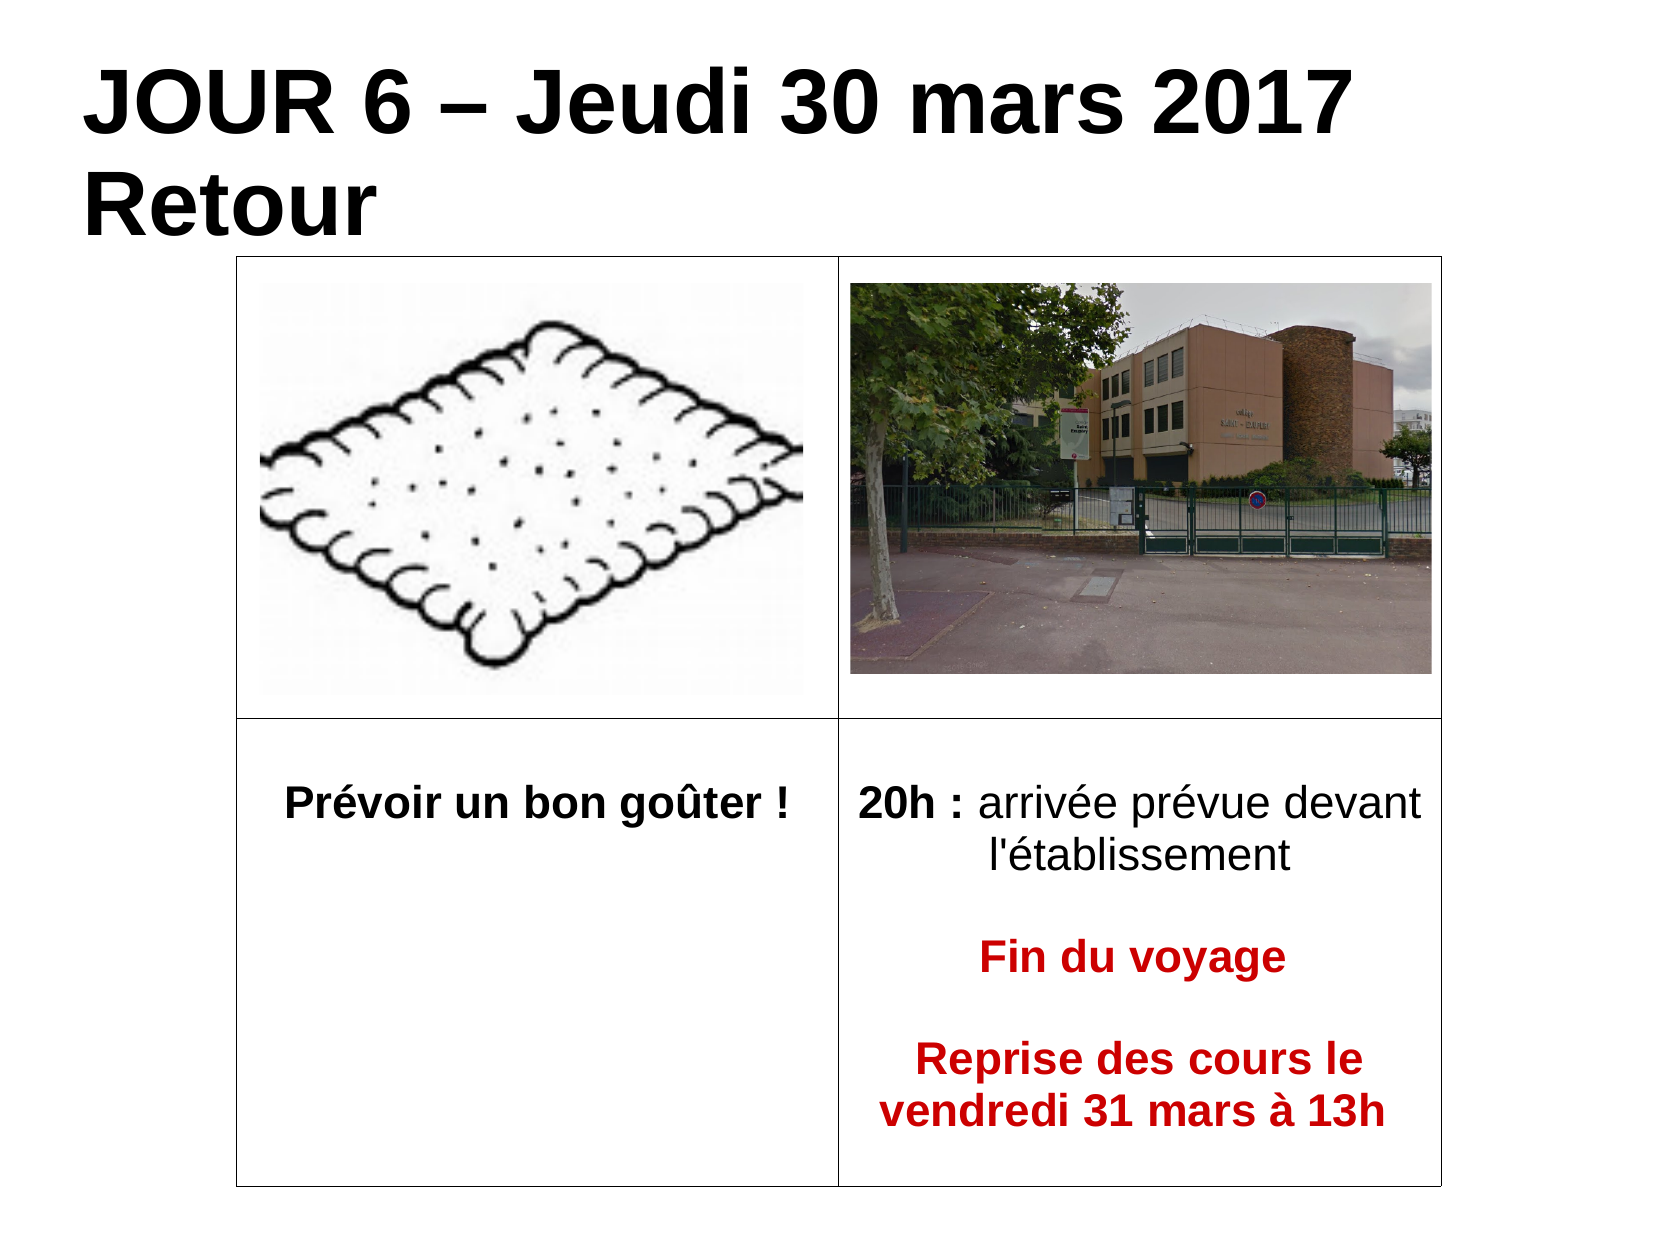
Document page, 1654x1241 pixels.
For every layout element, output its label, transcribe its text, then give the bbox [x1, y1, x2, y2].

picture [850, 283, 1432, 674]
table_cell 20h : arrivée prévue devant l'établissement Fin du voyage Reprise des cours le vendredi 31 mars à 13h [839, 719, 1441, 1186]
title JOUR 6 – Jeudi 30 mars 2017 Retour [82, 49, 1571, 257]
picture [259, 283, 804, 695]
table_header [839, 257, 1441, 718]
table_header [237, 257, 838, 718]
table_cell Prévoir un bon goûter ! [237, 719, 838, 1186]
